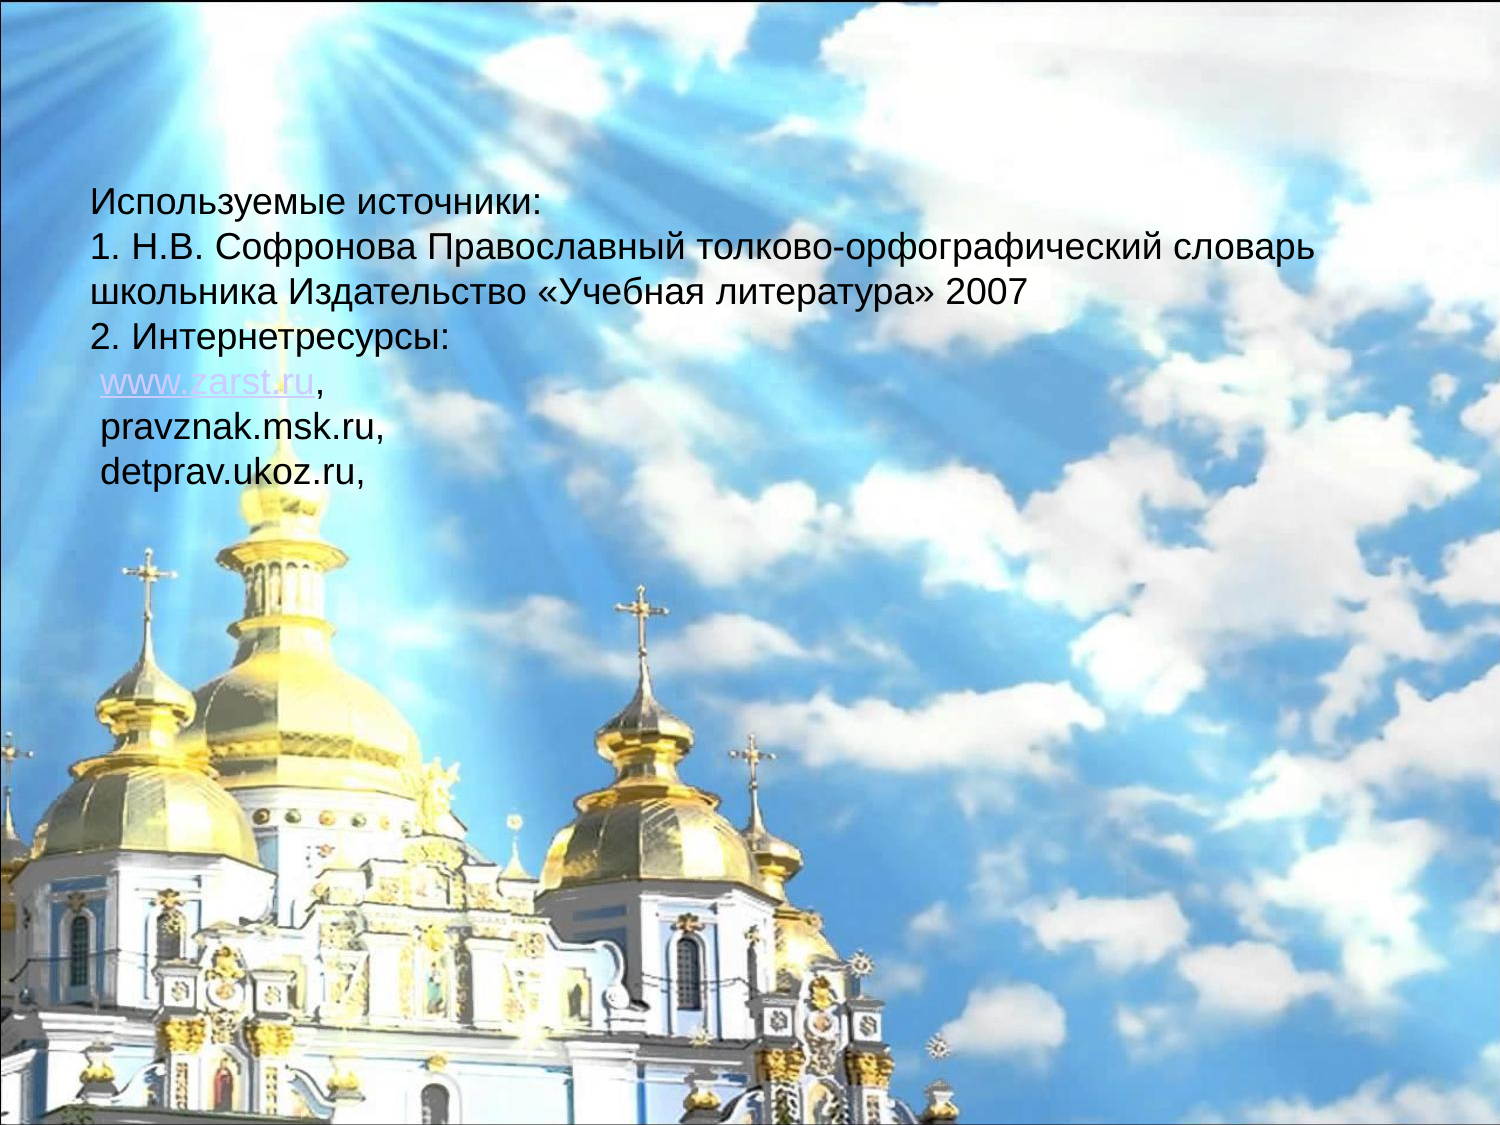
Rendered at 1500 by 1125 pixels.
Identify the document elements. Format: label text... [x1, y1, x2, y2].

text_box Используемые источники: 1. Н.В. Софронова Православный толково-орфографический словарь школьника Издательство «Учебная литература» 2007 2. Интернетресурсы: www.zarst.ru, pravznak.msk.ru, detprav.ukoz.ru, [75, 45, 1425, 669]
picture [0, 0, 1500, 1125]
